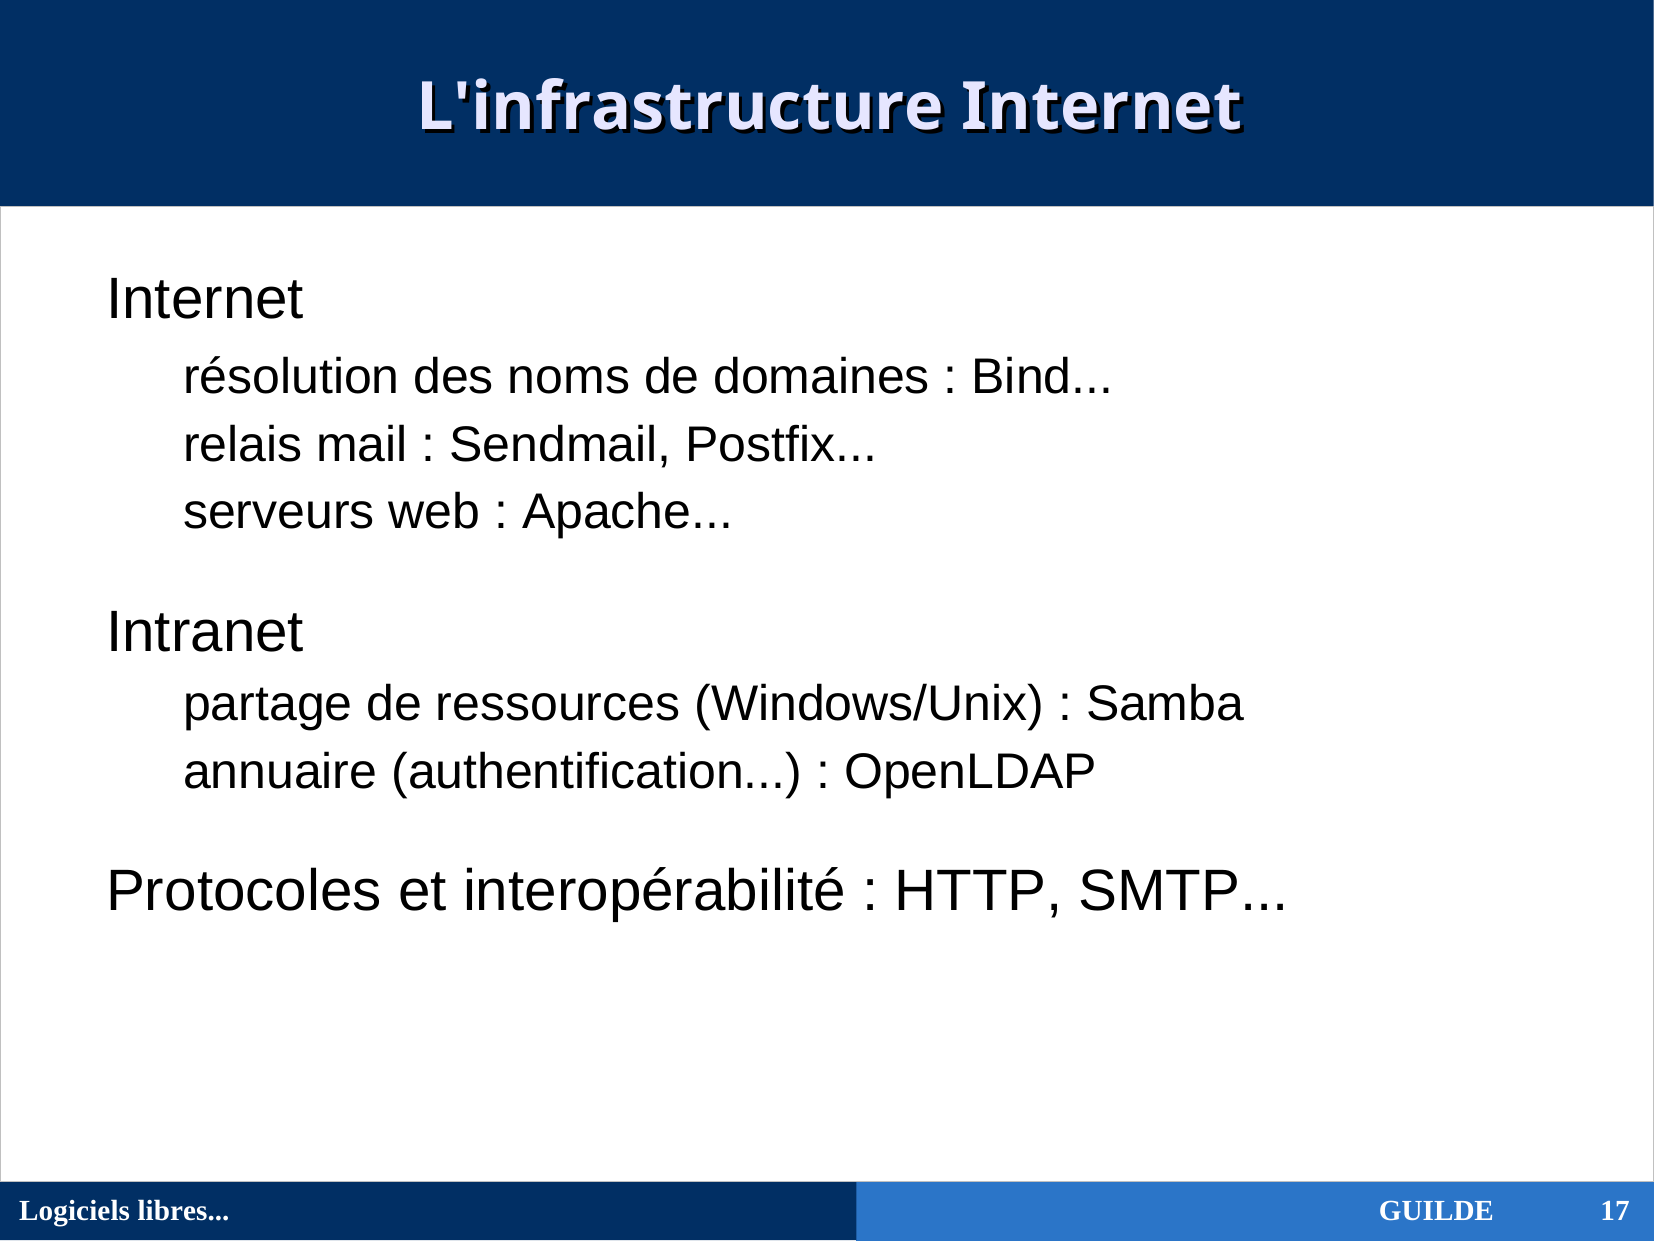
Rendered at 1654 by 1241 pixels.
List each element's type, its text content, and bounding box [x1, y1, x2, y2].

title L'infrastructure Internet [123, 0, 1536, 208]
list Internet résolution des noms de domaines : Bind... relais mail : Sendmail, Postfix... serveurs web : Apache... Intranet partage de ressources (Windows/Unix) : Samba annuaire (authentification...) : OpenLDAP Protocoles et interopérabilité : HTTP, SMTP... [88, 265, 1595, 1093]
